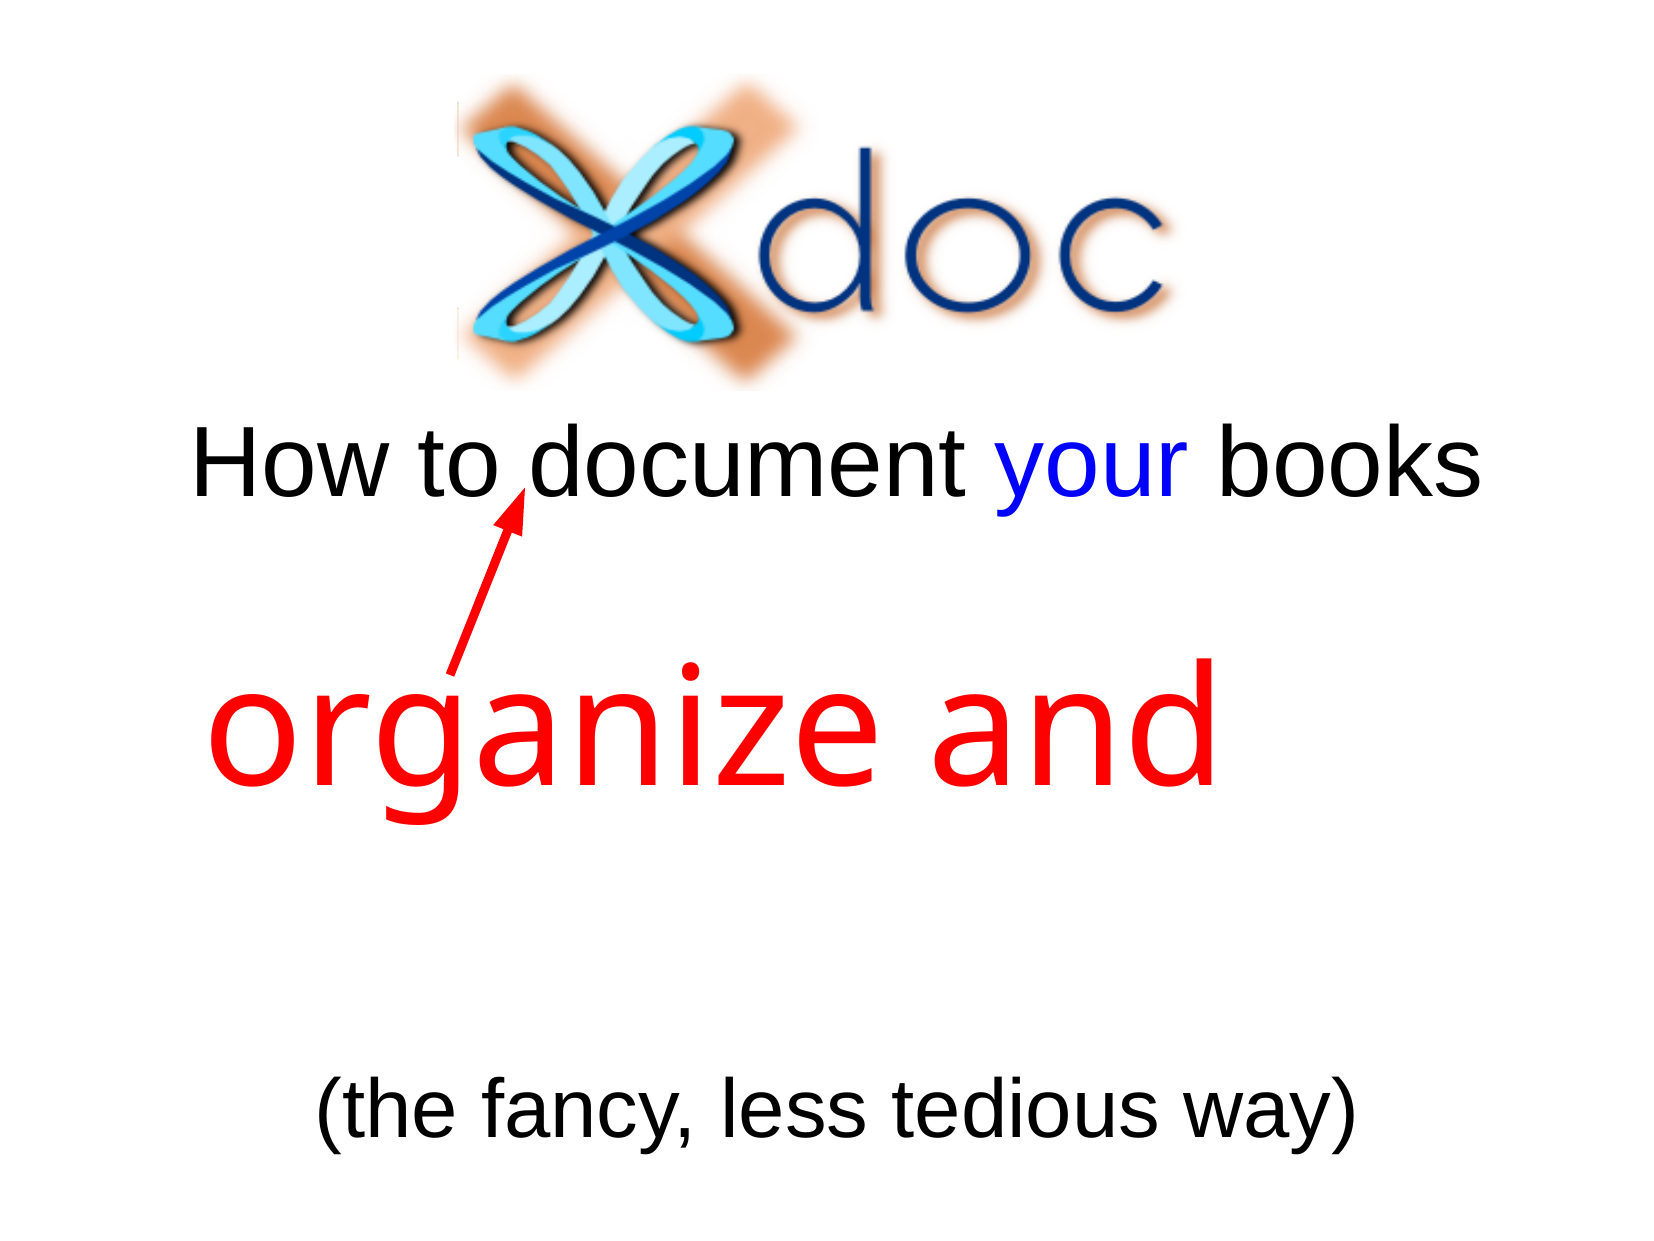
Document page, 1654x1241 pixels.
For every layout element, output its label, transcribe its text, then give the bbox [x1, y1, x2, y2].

text_box (the fancy, less tedious way) [300, 1054, 1375, 1163]
text_box How to document your books [175, 398, 1499, 525]
text_box organize and [187, 600, 1183, 884]
picture [454, 74, 1186, 391]
